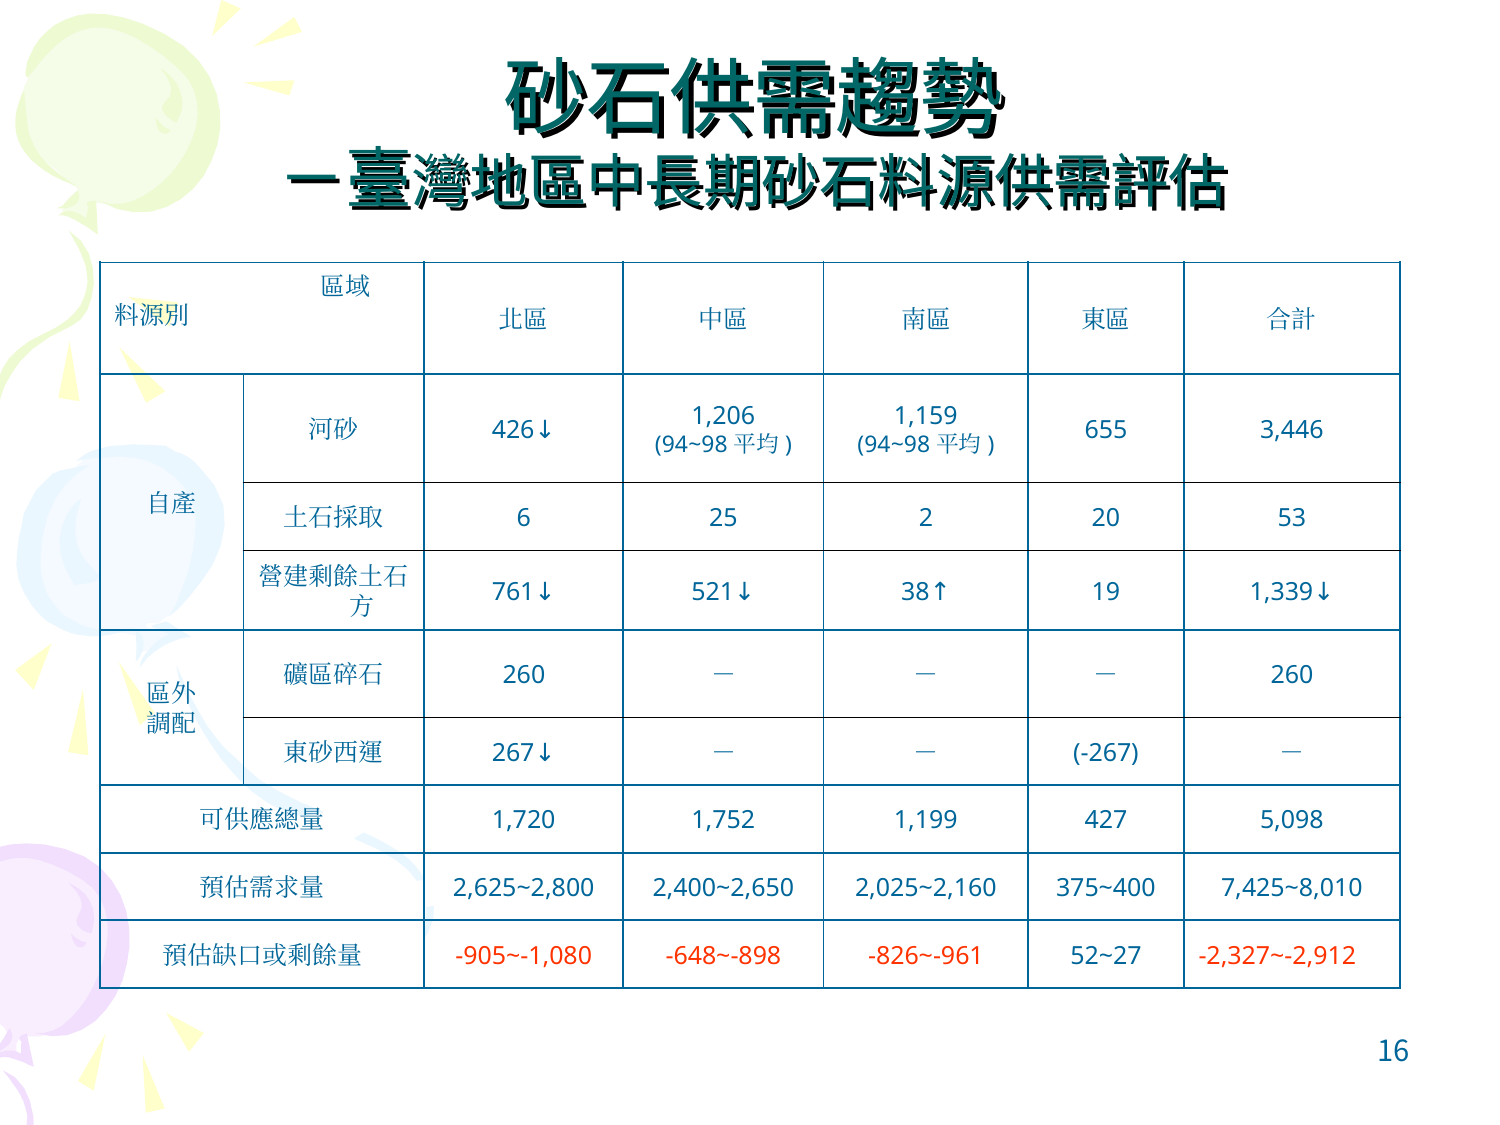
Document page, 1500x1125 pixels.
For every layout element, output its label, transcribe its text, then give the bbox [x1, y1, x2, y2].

table_cell － [824, 718, 1027, 784]
table_cell － [624, 718, 823, 784]
picture [317, 423, 322, 434]
table_cell 655 [1029, 375, 1183, 482]
table_cell 7,425~8,010 [1185, 854, 1399, 919]
table_cell 260 [1185, 631, 1399, 717]
picture [174, 498, 195, 511]
picture [311, 751, 320, 762]
picture [252, 809, 256, 821]
picture [371, 510, 378, 519]
table_cell 20 [1029, 483, 1183, 550]
table_cell 1,199 [824, 786, 1027, 852]
table_cell -2,327~-2,912 [1185, 921, 1399, 987]
table_cell 25 [624, 483, 823, 550]
table_cell 東砂西運 [244, 718, 423, 784]
table_cell － [1185, 718, 1399, 784]
table_cell 礦區碎石 [244, 631, 423, 717]
picture [336, 428, 345, 439]
table_cell 營建剩餘土石方 [244, 551, 423, 629]
table_cell － [824, 631, 1027, 717]
table_cell 52~27 [1029, 921, 1183, 987]
table_cell 1,206 (94~98平均) [624, 375, 823, 482]
table_header 北區 [425, 263, 622, 373]
table_cell 土石採取 [244, 483, 423, 550]
picture [224, 943, 231, 955]
picture [287, 807, 295, 812]
table_cell -826~-961 [824, 921, 1027, 987]
picture [175, 719, 183, 733]
picture [199, 955, 209, 966]
table_cell 2 [824, 483, 1027, 550]
table_cell 267↓ [425, 718, 622, 784]
table_cell 38↑ [824, 551, 1027, 629]
picture [278, 944, 286, 949]
picture [295, 665, 307, 673]
table_cell 19 [1029, 551, 1183, 629]
picture [211, 886, 219, 894]
picture [500, 308, 508, 325]
table_cell -648~-898 [624, 921, 823, 987]
picture [293, 564, 302, 569]
picture [367, 747, 379, 755]
picture [262, 884, 272, 888]
table_cell 預估需求量 [101, 854, 423, 919]
table_cell (-267) [1029, 718, 1183, 784]
picture [260, 890, 268, 897]
table_header 中區 [624, 263, 823, 373]
table_cell 1,159 (94~98平均) [824, 375, 1027, 482]
table_cell 375~400 [1029, 854, 1183, 919]
table_header 東區 [1029, 263, 1183, 373]
table_cell 河砂 [244, 375, 423, 482]
table_cell 260 [425, 631, 622, 717]
table_cell 426↓ [425, 375, 622, 482]
table_cell -905~-1,080 [425, 921, 622, 987]
table_cell 可供應總量 [101, 786, 423, 852]
picture [236, 887, 246, 898]
picture [263, 570, 278, 574]
picture [265, 951, 271, 959]
table_cell 1,339↓ [1185, 551, 1399, 629]
table_cell 5,098 [1185, 786, 1399, 852]
table_cell 區外 調配 [101, 631, 243, 784]
picture [260, 816, 272, 823]
table_cell － [1029, 631, 1183, 717]
picture [214, 946, 223, 961]
table_header 南區 [824, 263, 1027, 373]
table_cell 53 [1185, 483, 1399, 550]
table_cell 2,025~2,160 [824, 854, 1027, 919]
table_header 合計 [1185, 263, 1399, 373]
picture [164, 715, 169, 731]
table_cell 自產 [101, 375, 243, 629]
text_box <編號> [1074, 1024, 1426, 1100]
table_header 區域 料源別 [101, 263, 423, 373]
picture [174, 954, 182, 962]
table_cell 6 [425, 483, 622, 550]
picture [287, 812, 297, 821]
table_cell 427 [1029, 786, 1183, 852]
table_cell 1,752 [624, 786, 823, 852]
table_cell 521↓ [624, 551, 823, 629]
table_cell 2,400~2,650 [624, 854, 823, 919]
title 砂石供需趨勢 －臺灣地區中長期砂石料源供需評估 [29, 42, 1477, 231]
table_cell 預估缺口或剩餘量 [101, 921, 423, 987]
table_cell － [624, 631, 823, 717]
picture [153, 316, 159, 323]
table_cell 3,446 [1185, 375, 1399, 482]
table_cell 761↓ [425, 551, 622, 629]
table_cell 1,720 [425, 786, 622, 852]
table_cell 2,625~2,800 [425, 854, 622, 919]
